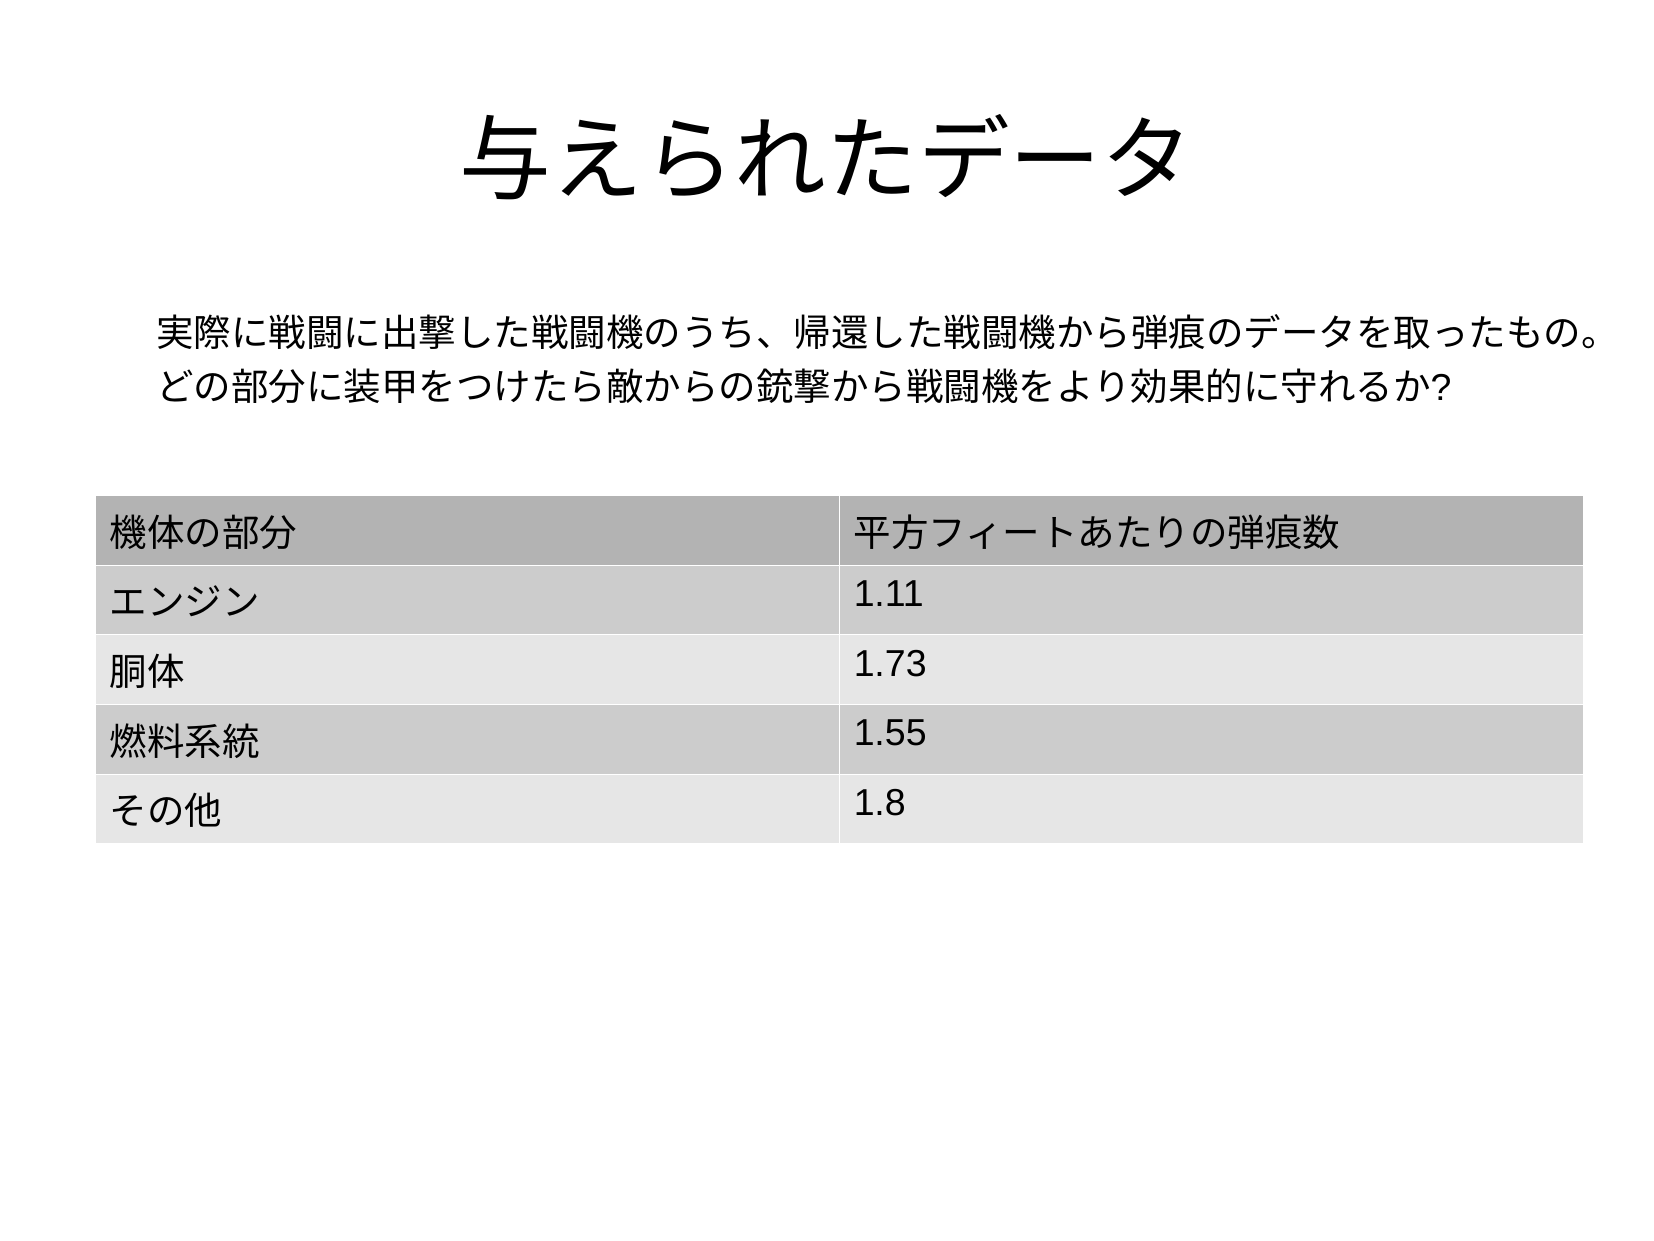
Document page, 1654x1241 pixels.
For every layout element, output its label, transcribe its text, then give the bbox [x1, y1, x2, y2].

table_cell 1.73 [840, 635, 1583, 704]
table_cell 1.55 [840, 705, 1583, 774]
table_cell 燃料系統 [96, 705, 839, 774]
title 与えられたデータ [82, 49, 1571, 257]
table_header 機体の部分 [96, 496, 839, 565]
table_cell その他 [96, 775, 839, 843]
table_cell 1.8 [840, 775, 1583, 843]
text_box 実際に戦闘に出撃した戦闘機のうち、帰還した戦闘機から弾痕のデータを取ったもの。 どの部分に装甲をつけたら敵からの銃撃から戦闘機をより効果的に守れるか? [141, 295, 1513, 389]
table_header 平方フィートあたりの弾痕数 [840, 496, 1583, 565]
table_cell エンジン [96, 566, 839, 634]
table_cell 胴体 [96, 635, 839, 704]
table_cell 1.11 [840, 566, 1583, 634]
